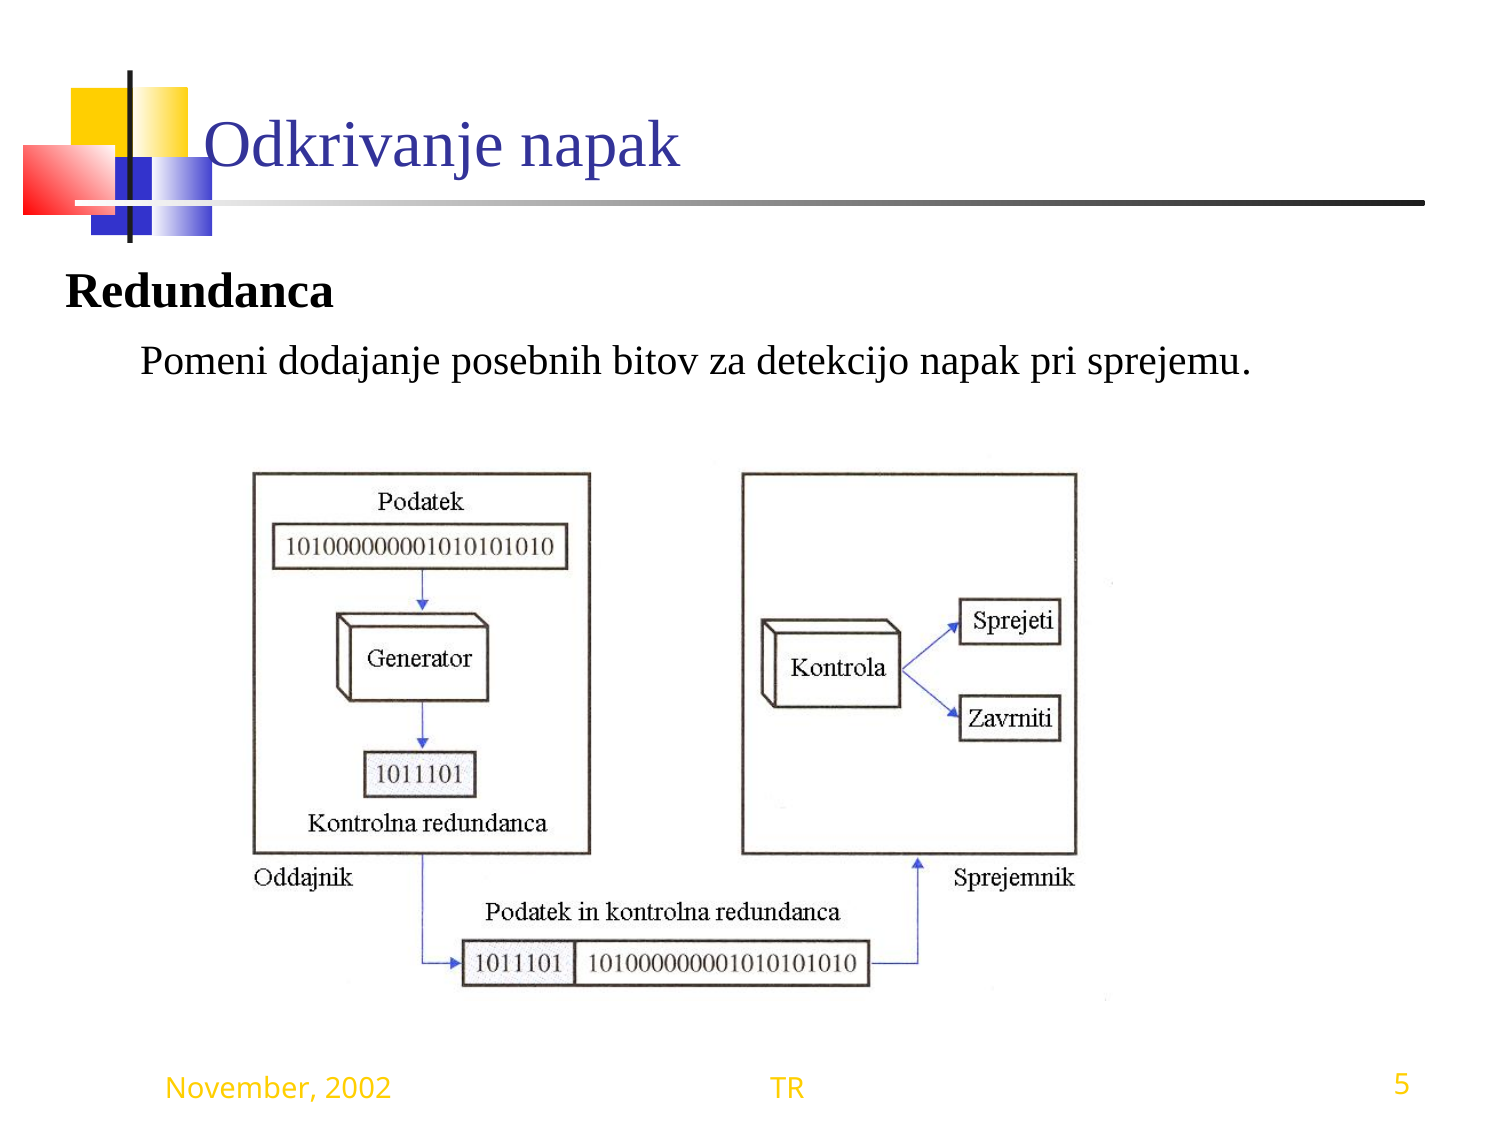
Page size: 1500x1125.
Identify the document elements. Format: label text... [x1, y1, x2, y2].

text_box <number> [1112, 1037, 1426, 1113]
title Odkrivanje napak [188, 92, 1468, 188]
picture [225, 449, 1113, 1001]
list Redundanca Pomeni dodajanje posebnih bitov za detekcijo napak pri sprejemu. [50, 249, 1469, 426]
text_box TR [549, 1037, 1026, 1113]
text_box November, 2002 [150, 1037, 463, 1113]
